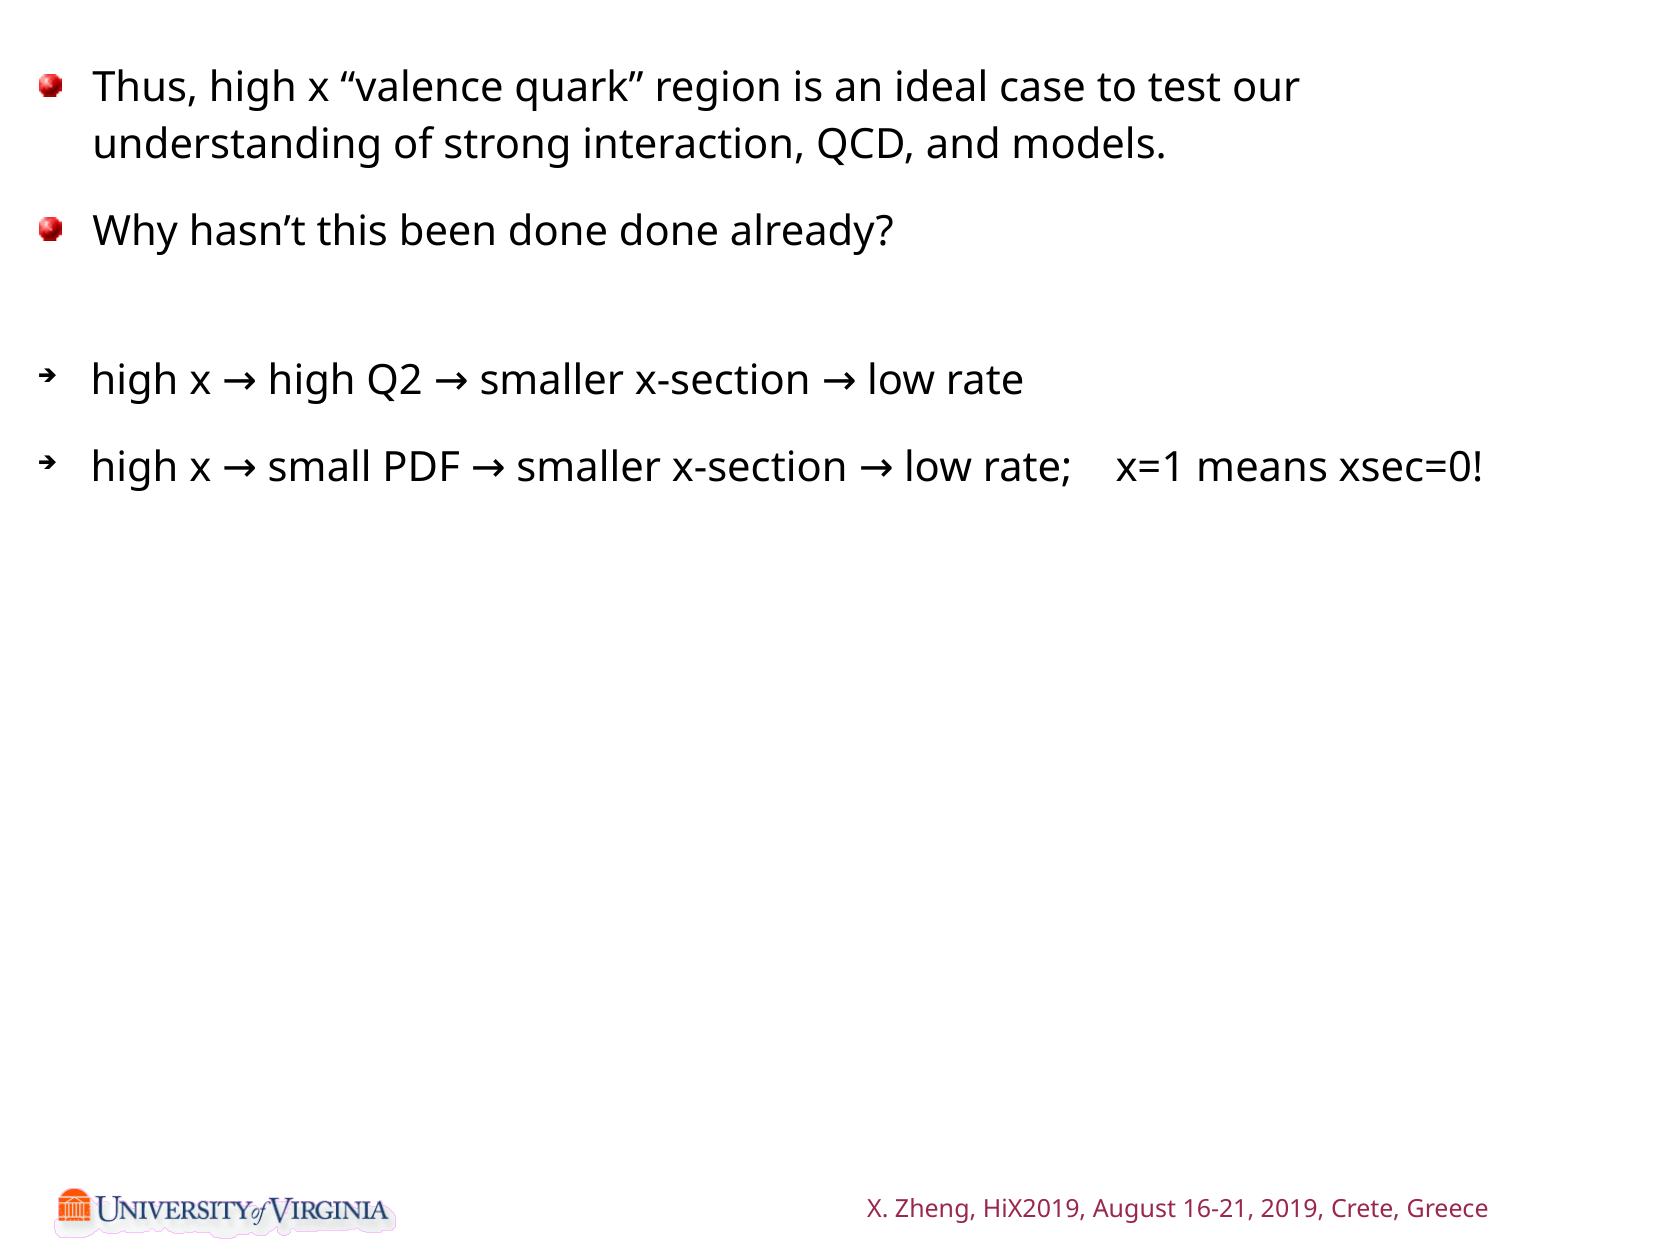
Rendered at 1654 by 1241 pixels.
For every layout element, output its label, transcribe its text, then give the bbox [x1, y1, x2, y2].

list high x → high Q2 → smaller x-section → low rate high x → small PDF → smaller x-section → low rate; x=1 means xsec=0! [19, 349, 1597, 584]
list Thus, high x “valence quark” region is an ideal case to test our understanding of strong interaction, QCD, and models. Why hasn’t this been done done already? [21, 57, 1599, 262]
picture [35, 1171, 409, 1241]
